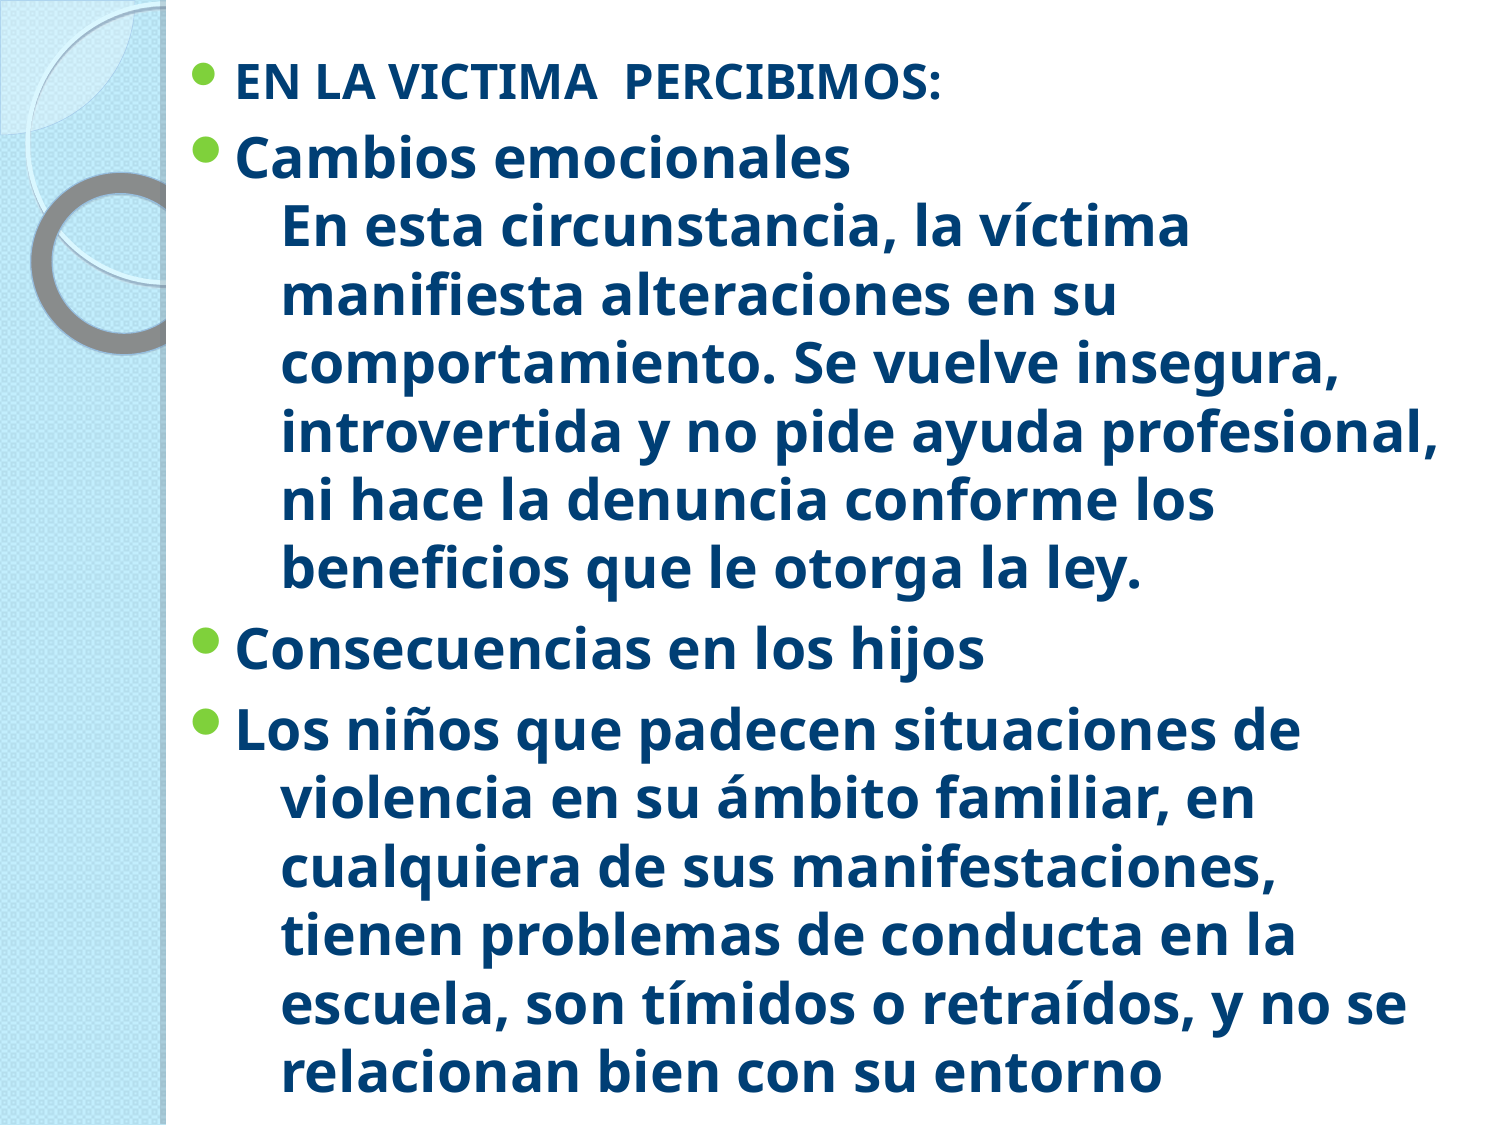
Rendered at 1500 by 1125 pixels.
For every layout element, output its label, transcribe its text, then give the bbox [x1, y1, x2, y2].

list EN LA VICTIMA PERCIBIMOS: Cambios emocionales En esta circunstancia, la víctima manifiesta alteraciones en su comportamiento. Se vuelve insegura, introvertida y no pide ayuda profesional, ni hace la denuncia conforme los beneficios que le otorga la ley. Consecuencias en los hijos Los niños que padecen situaciones de violencia en su ámbito familiar, en cualquiera de sus manifestaciones, tienen problemas de conducta en la escuela, son tímidos o retraídos, y no se relacionan bien con su entorno [147, 42, 1461, 1125]
